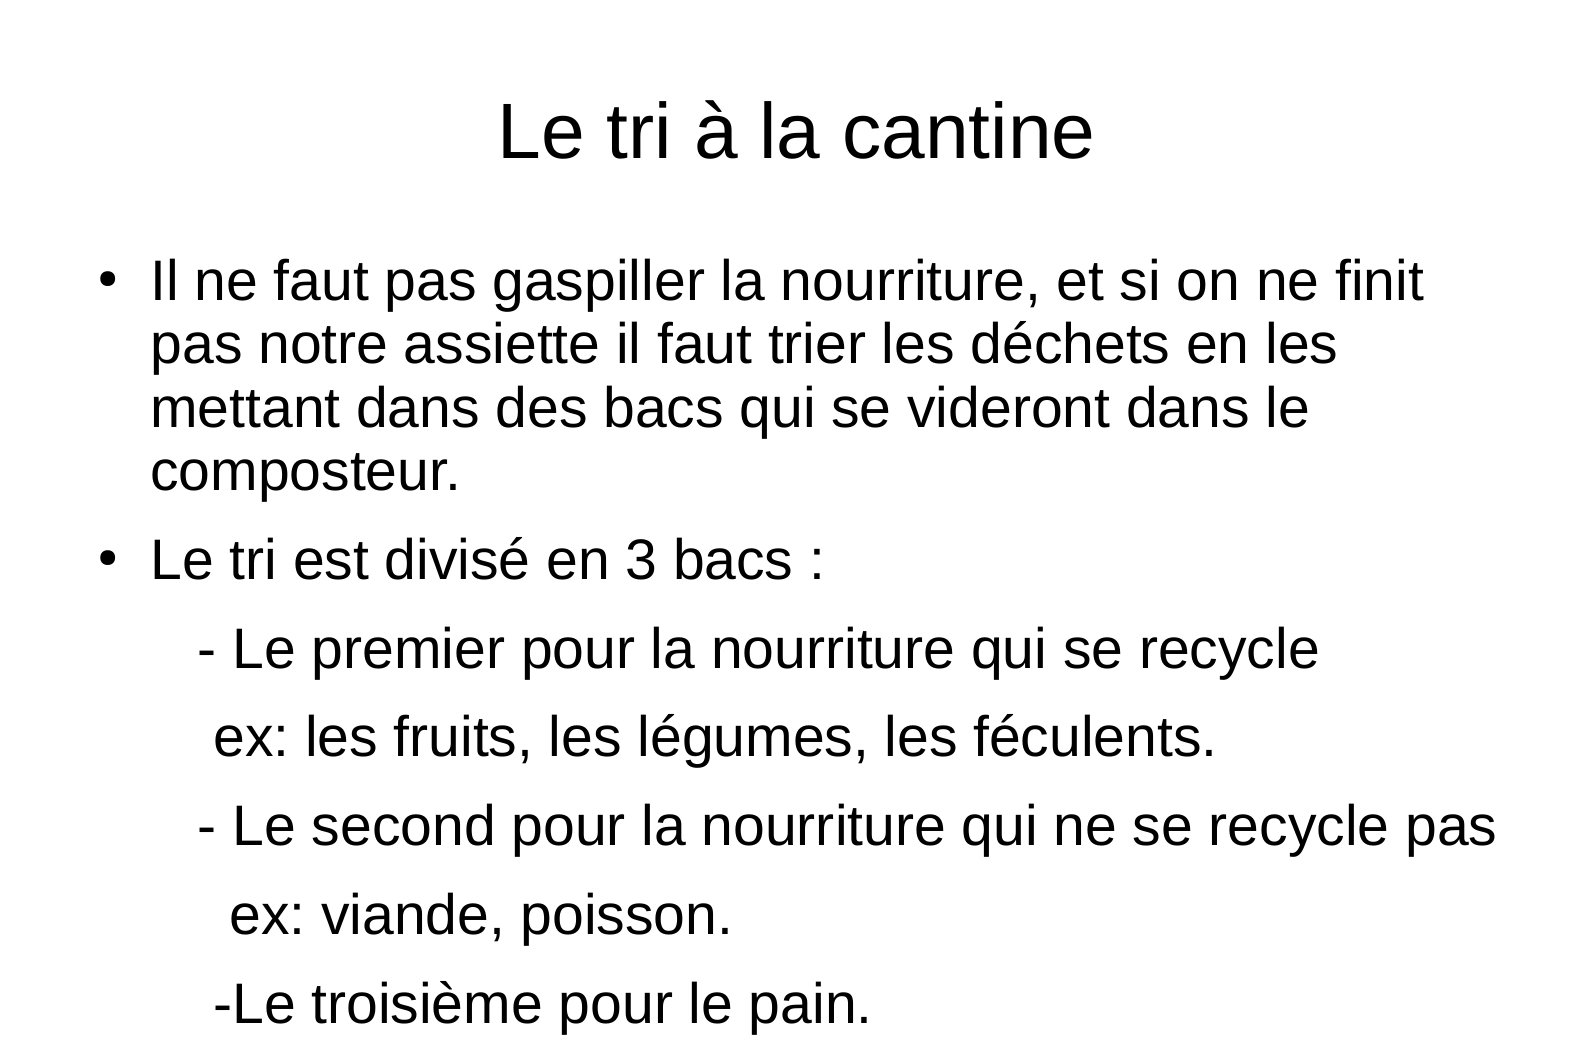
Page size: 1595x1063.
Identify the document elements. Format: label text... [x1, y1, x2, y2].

title Le tri à la cantine [79, 42, 1515, 220]
list Il ne faut pas gaspiller la nourriture, et si on ne finit pas notre assiette il faut trier les déchets en les mettant dans des bacs qui se videront dans le composteur. Le tri est divisé en 3 bacs : - Le premier pour la nourriture qui se recycle ex: les fruits, les légumes, les féculents. - Le second pour la nourriture qui ne se recycle pas ex: viande, poisson. -Le troisième pour le pain. [79, 248, 1515, 1033]
